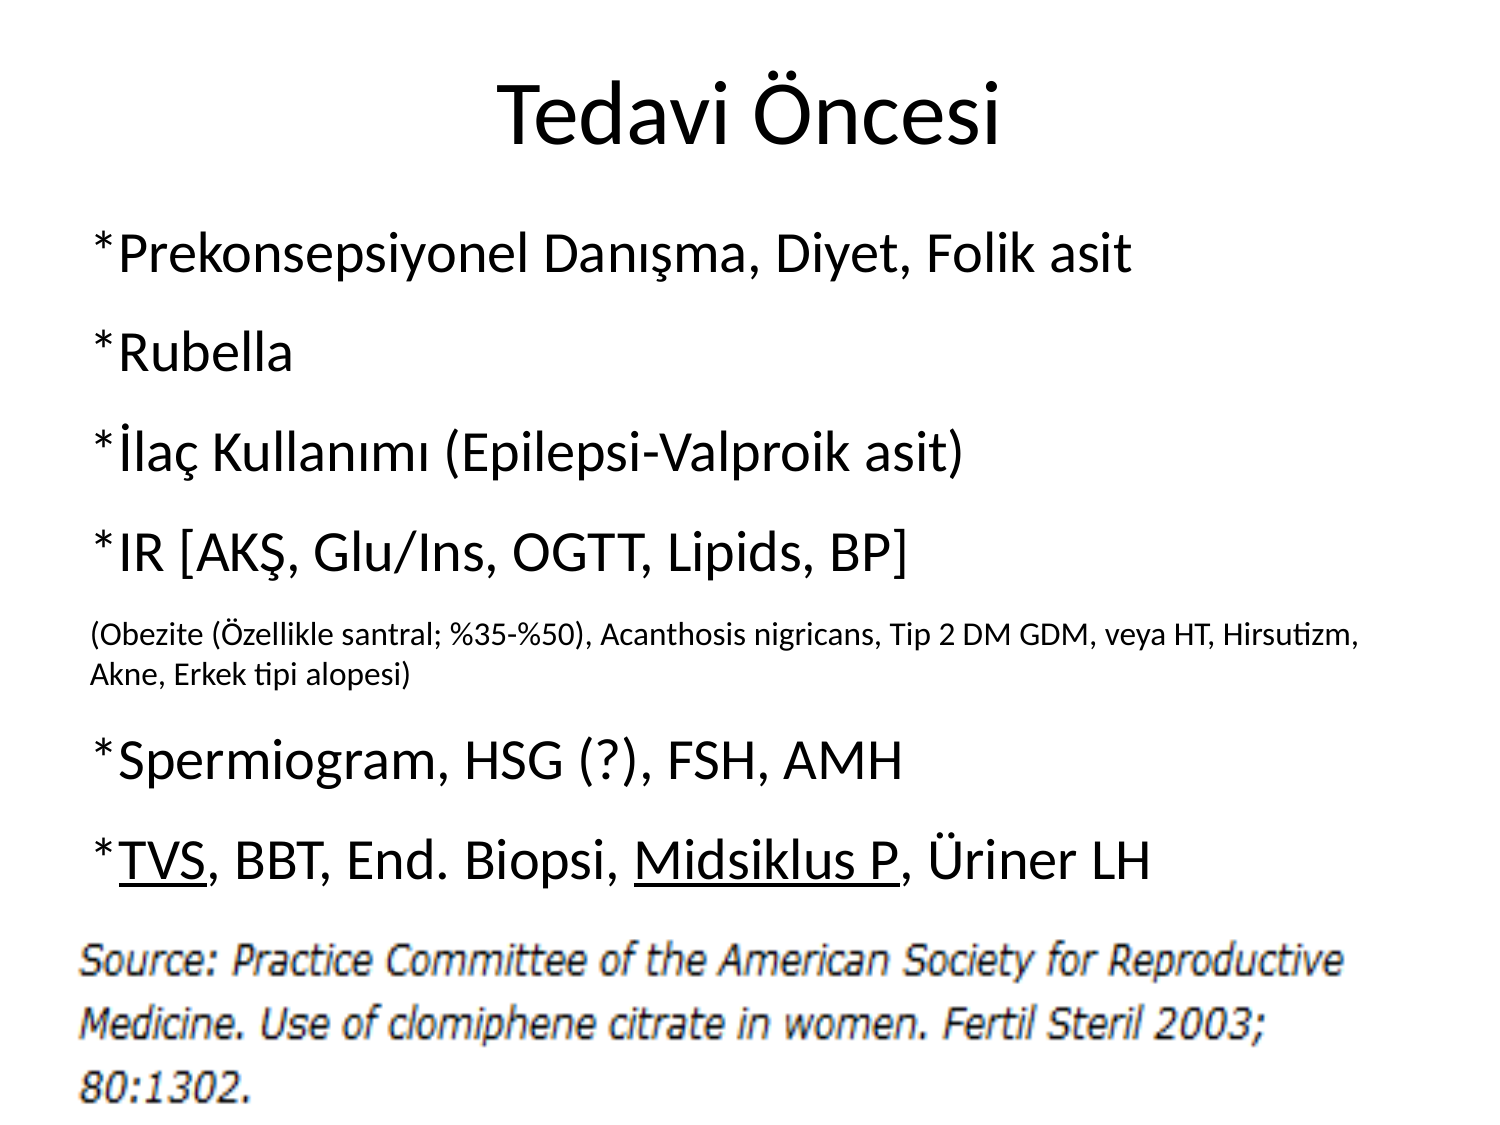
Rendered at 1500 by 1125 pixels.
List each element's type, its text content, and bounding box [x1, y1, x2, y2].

list *Prekonsepsiyonel Danışma, Diyet, Folik asit *Rubella *İlaç Kullanımı (Epilepsi-Valproik asit) *IR [AKŞ, Glu/Ins, OGTT, Lipids, BP] (Obezite (Özellikle santral; %35-%50), Acanthosis nigricans, Tip 2 DM GDM, veya HT, Hirsutizm, Akne, Erkek tipi alopesi) *Spermiogram, HSG (?), FSH, AMH *TVS, BBT, End. Biopsi, Midsiklus P, Üriner LH [75, 206, 1425, 923]
picture [0, 923, 1500, 1125]
title Tedavi Öncesi [75, 45, 1425, 206]
